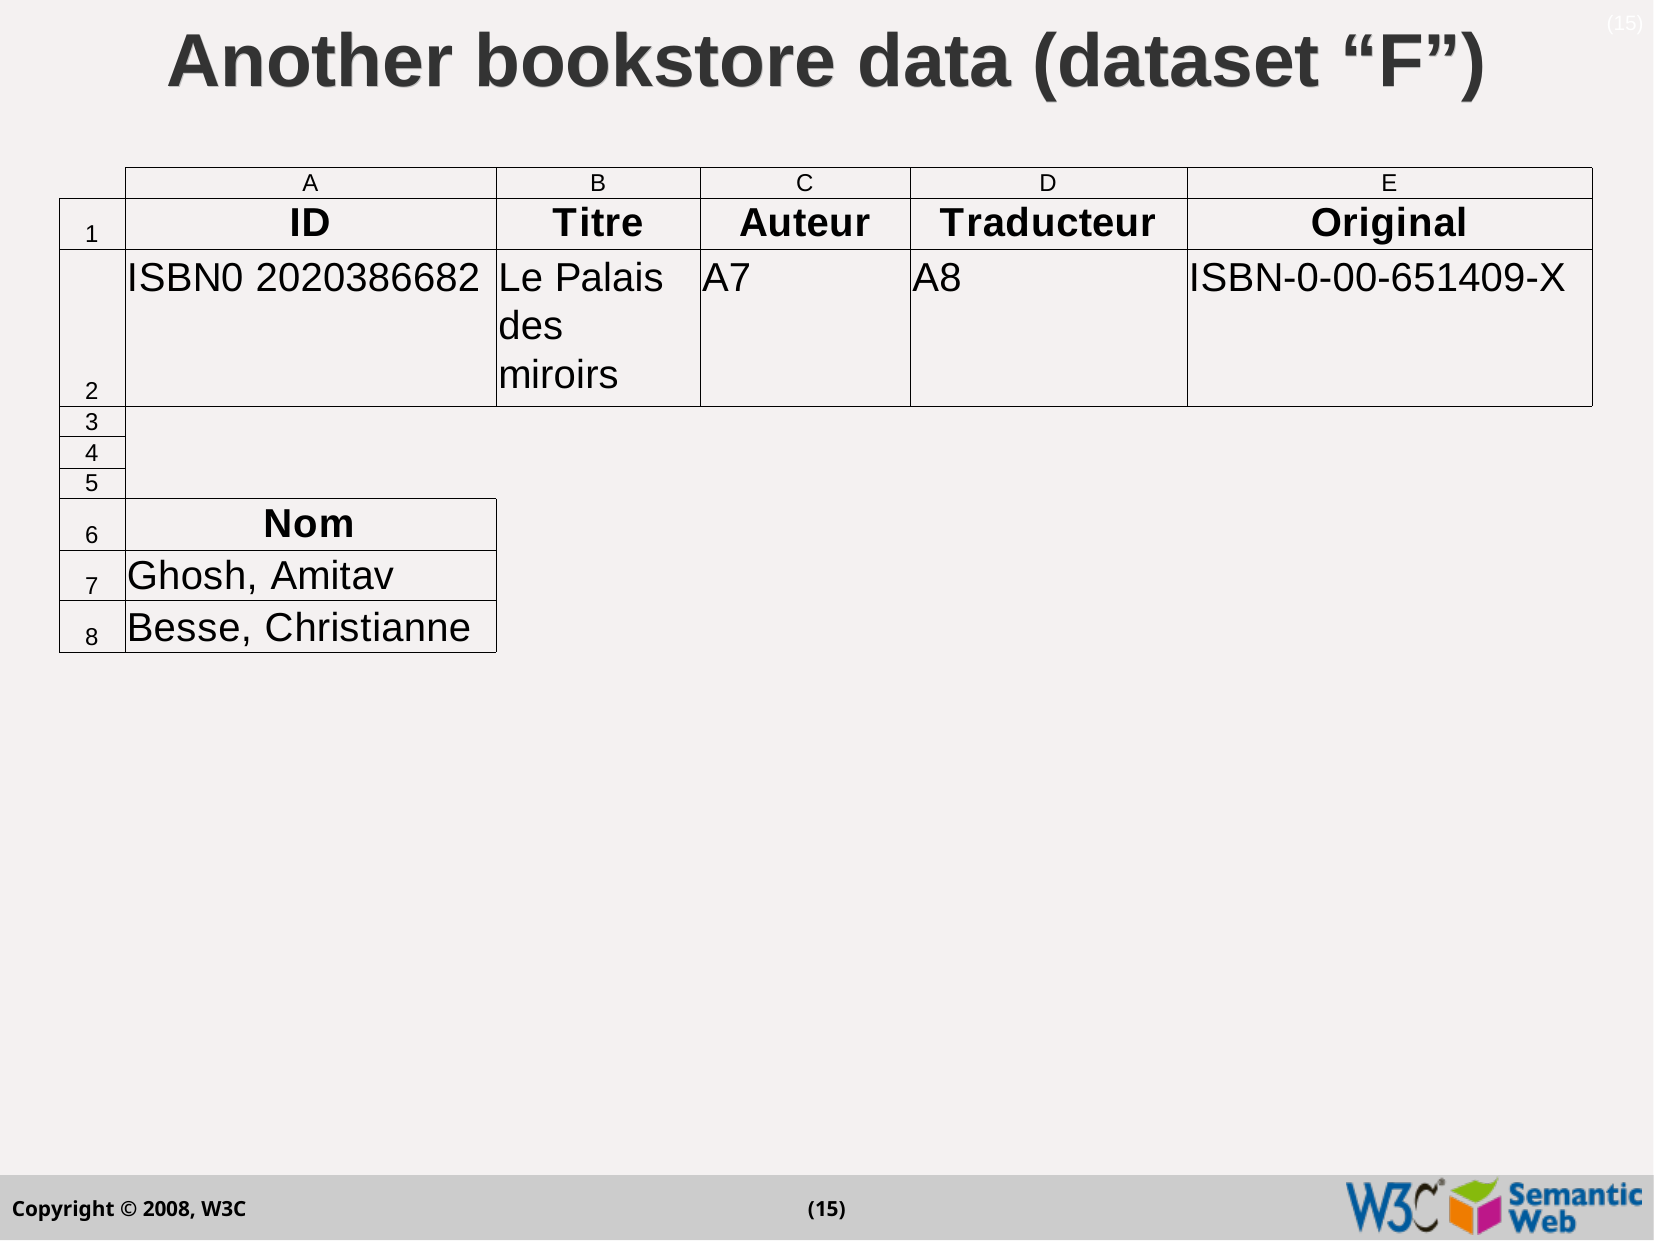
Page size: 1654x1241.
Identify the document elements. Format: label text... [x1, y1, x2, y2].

picture [1346, 1175, 1642, 1235]
chart [59, 167, 1595, 1147]
title Another bookstore data (dataset “F”) [0, 0, 1654, 119]
